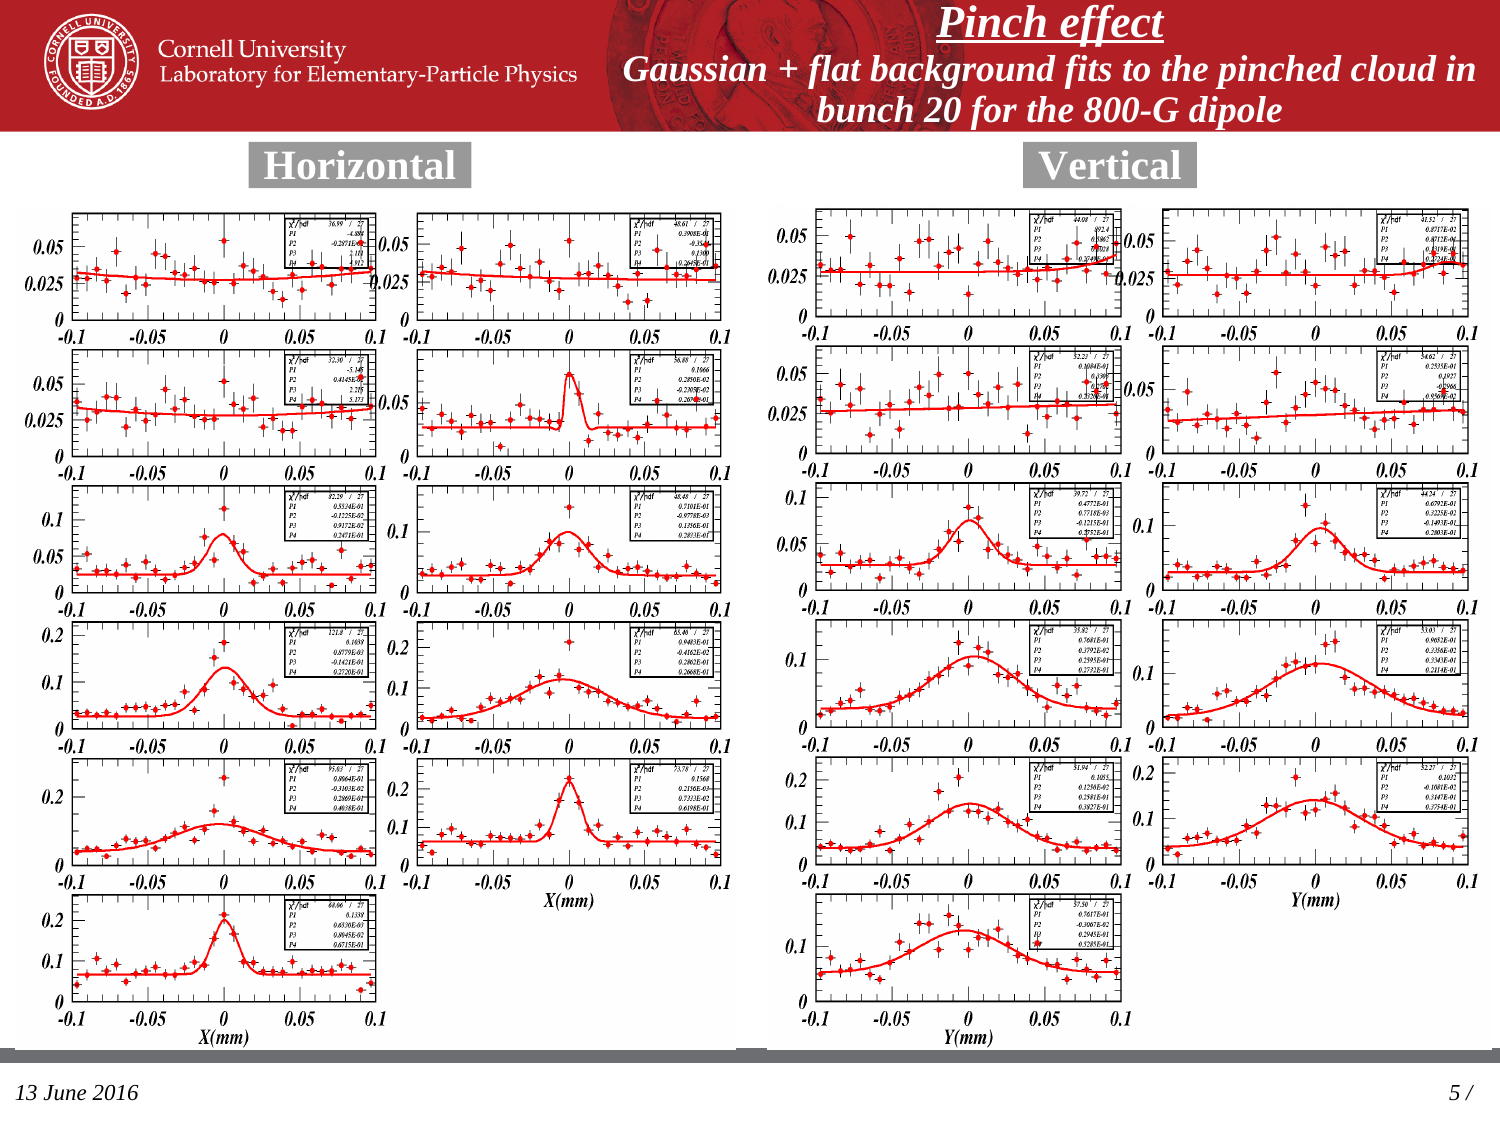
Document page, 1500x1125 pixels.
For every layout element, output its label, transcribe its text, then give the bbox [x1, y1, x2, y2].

picture [15, 209, 736, 1051]
text_box Horizontal [248, 141, 472, 189]
picture [0, 0, 1500, 132]
picture [767, 203, 1492, 1051]
text_box Vertical [1023, 141, 1197, 189]
title Pinch effect Gaussian + flat background fits to the pinched cloud in bunch 20 for the 800-G dipole [600, 0, 1500, 131]
